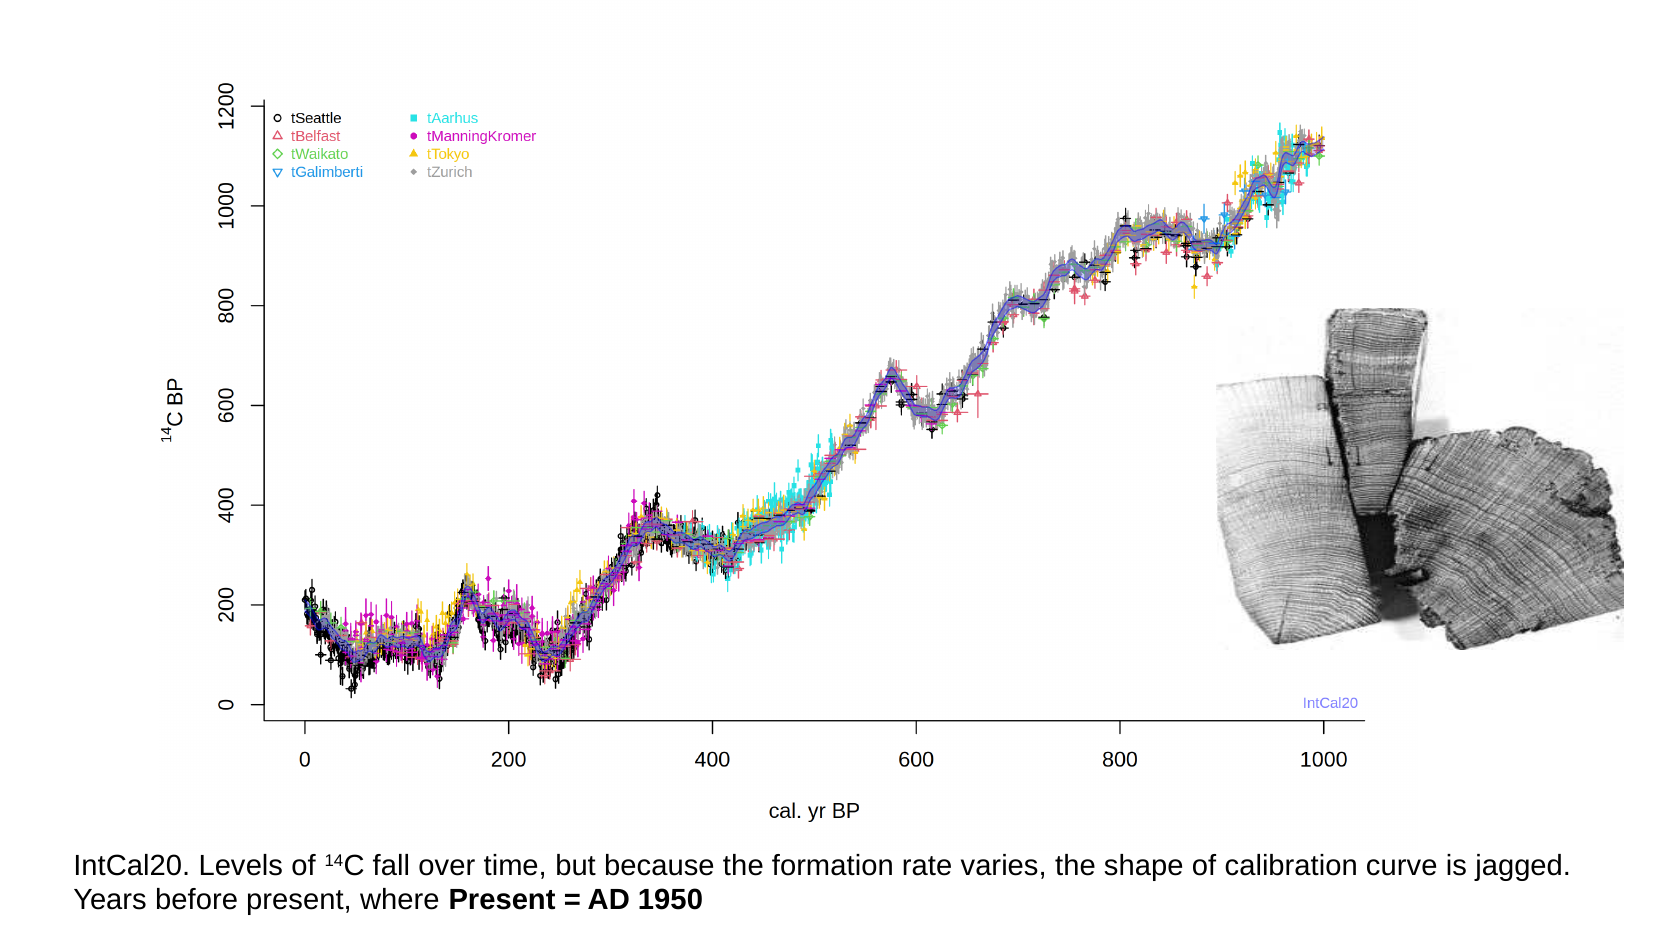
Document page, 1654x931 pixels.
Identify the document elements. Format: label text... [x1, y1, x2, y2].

picture [159, 0, 1624, 851]
text_box IntCal20. Levels of 14C fall over time, but because the formation rate varies, the shape of calibration curve is jagged. Years before present, where Present = AD 1950 [58, 838, 1641, 924]
